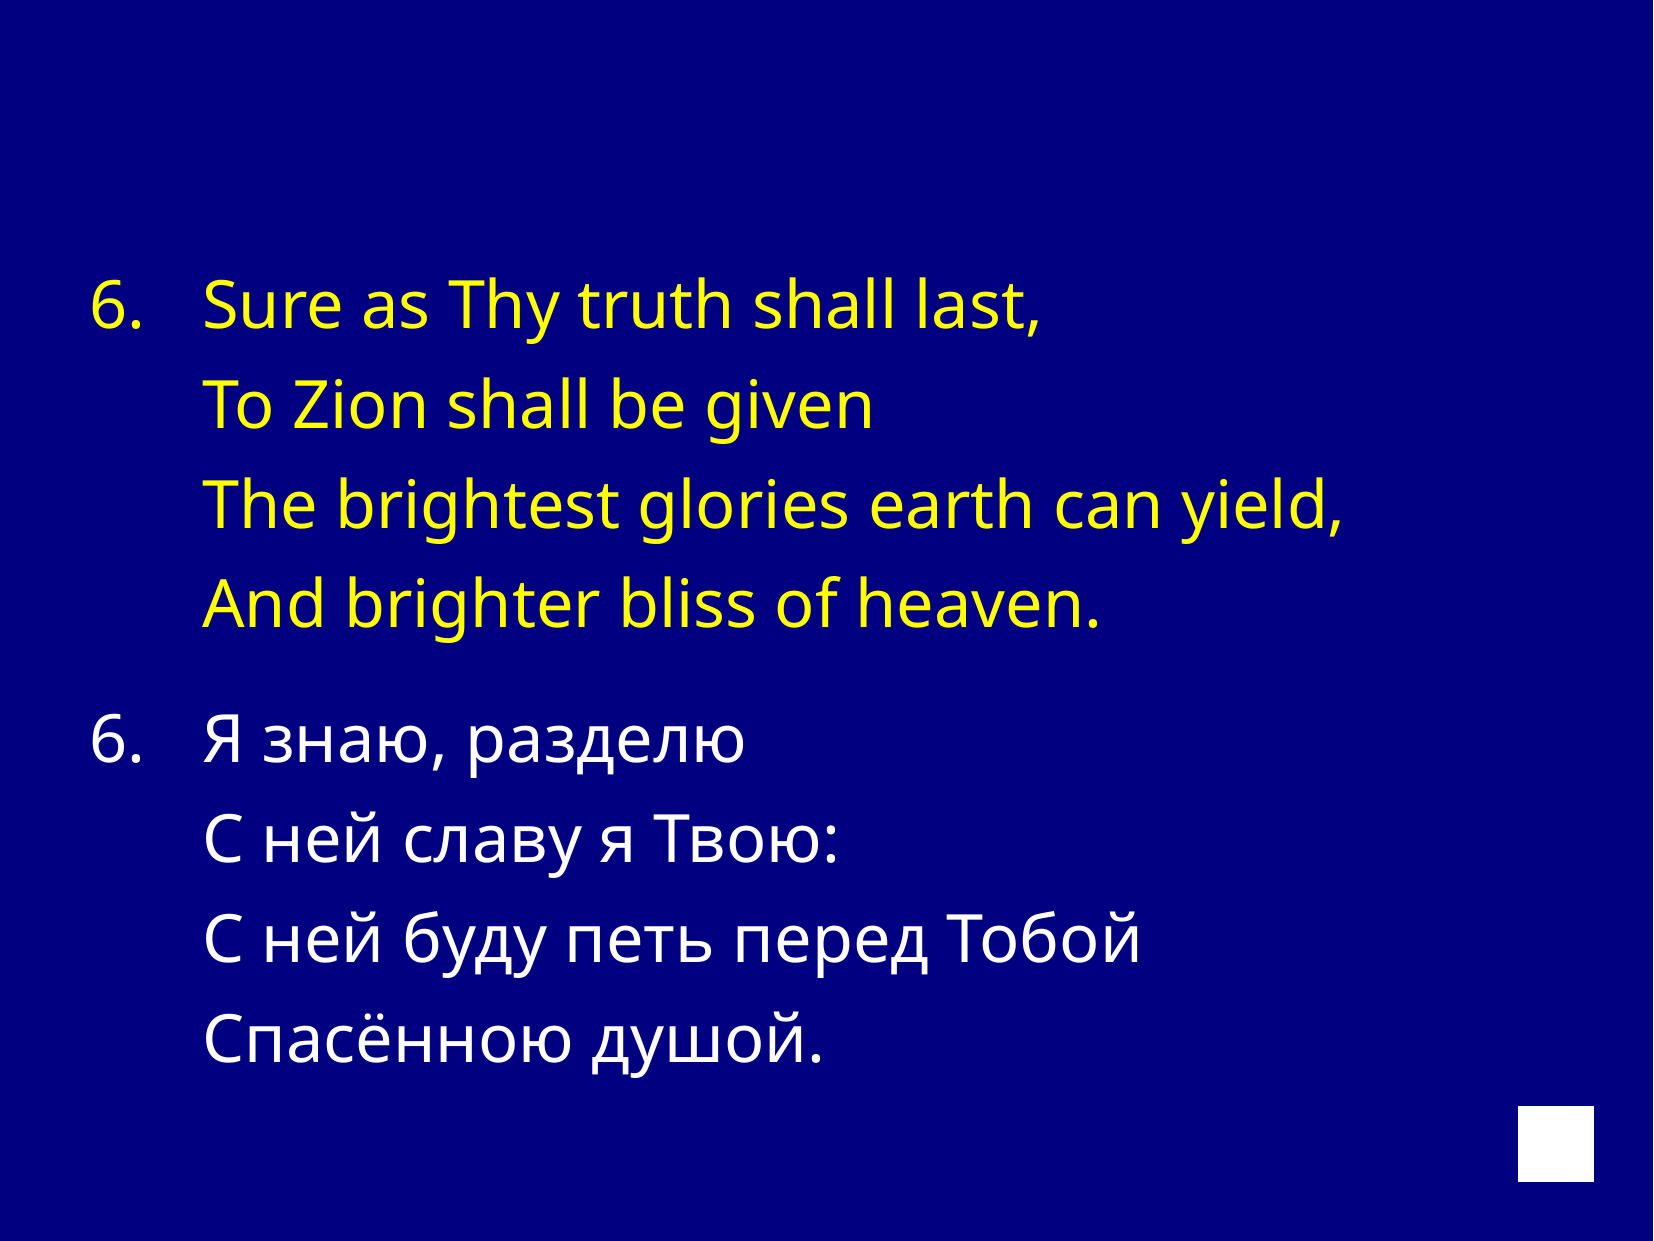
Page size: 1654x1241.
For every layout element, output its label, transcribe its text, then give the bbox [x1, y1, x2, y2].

text_box [1518, 1106, 1594, 1182]
text_box 6. Sure as Thy truth shall last, To Zion shall be given The brightest glories earth can yield, And brighter bliss of heaven. [75, 150, 1576, 638]
text_box 6. Я знаю, разделю С ней славу я Твою: С ней буду петь перед Тобой Спасённою душой. [75, 675, 1576, 1163]
